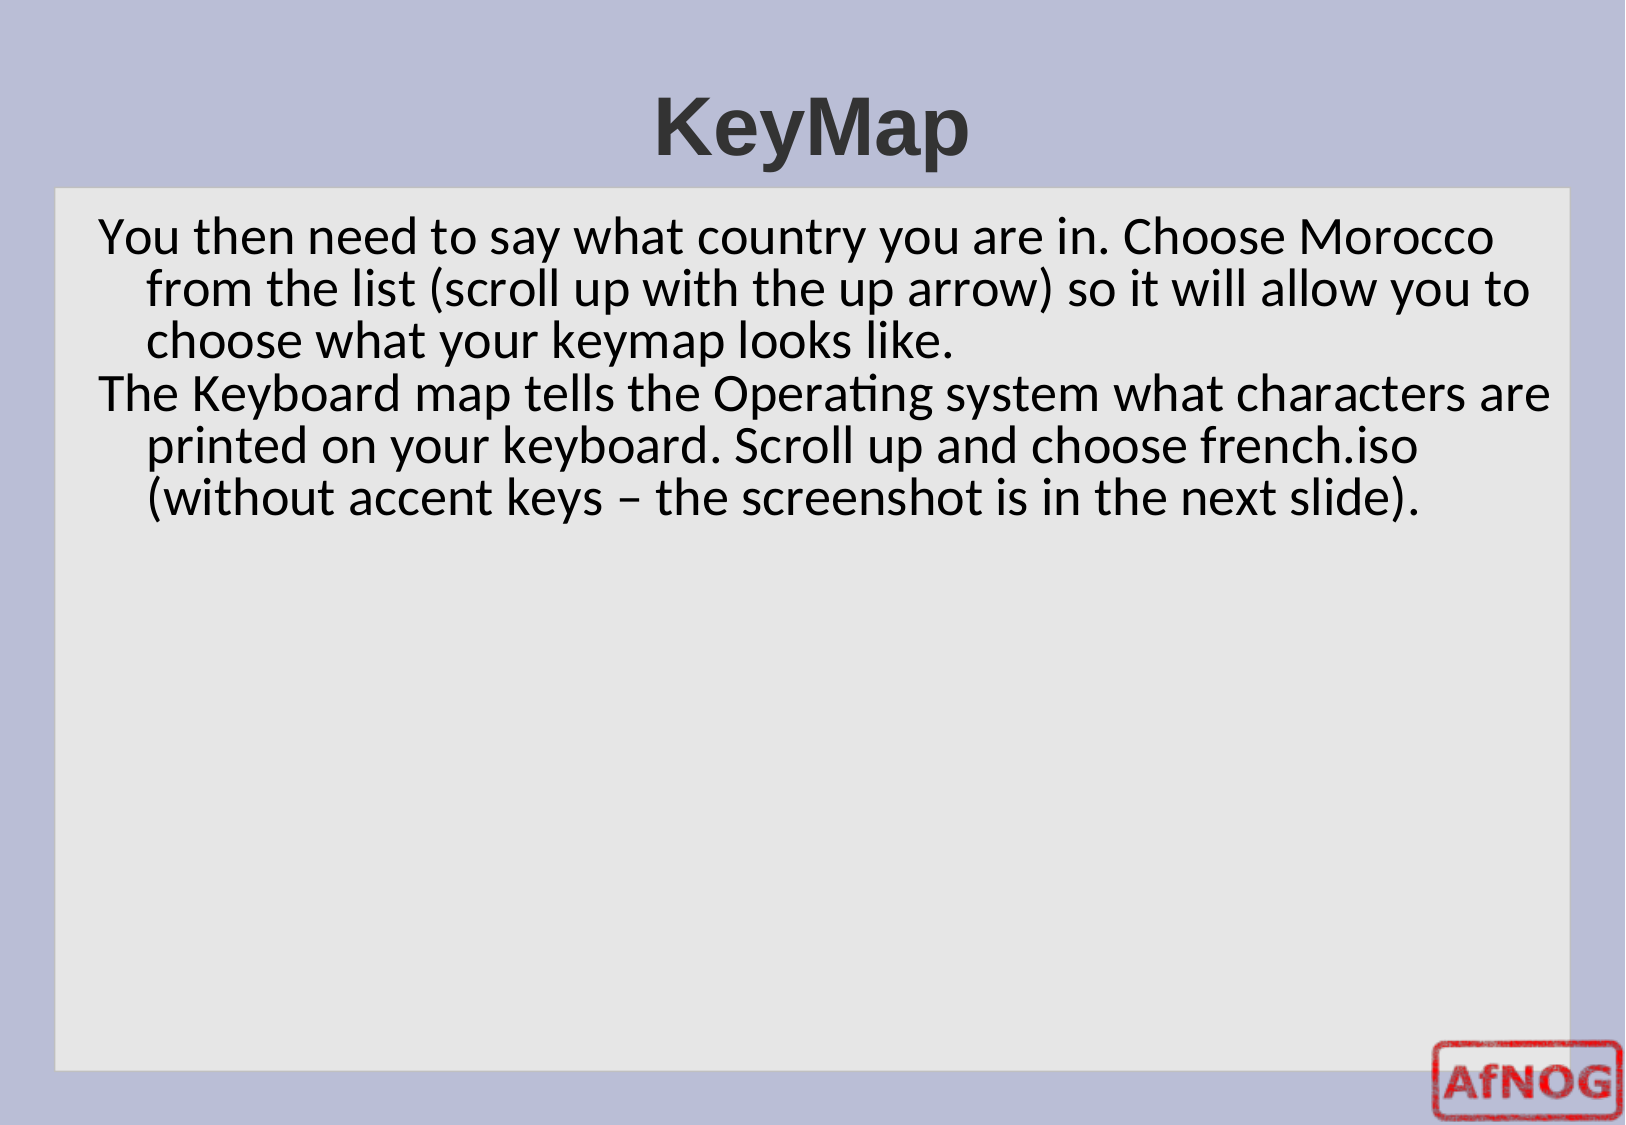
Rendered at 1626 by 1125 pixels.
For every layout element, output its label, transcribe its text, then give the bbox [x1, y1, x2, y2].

list You then need to say what country you are in. Choose Morocco from the list (scroll up with the up arrow) so it will allow you to choose what your keymap looks like. The Keyboard map tells the Operating system what characters are printed on your keyboard. Scroll up and choose french.iso (without accent keys – the screenshot is in the next slide). [81, 214, 1560, 994]
picture [1430, 1038, 1626, 1125]
title KeyMap [54, 44, 1571, 215]
